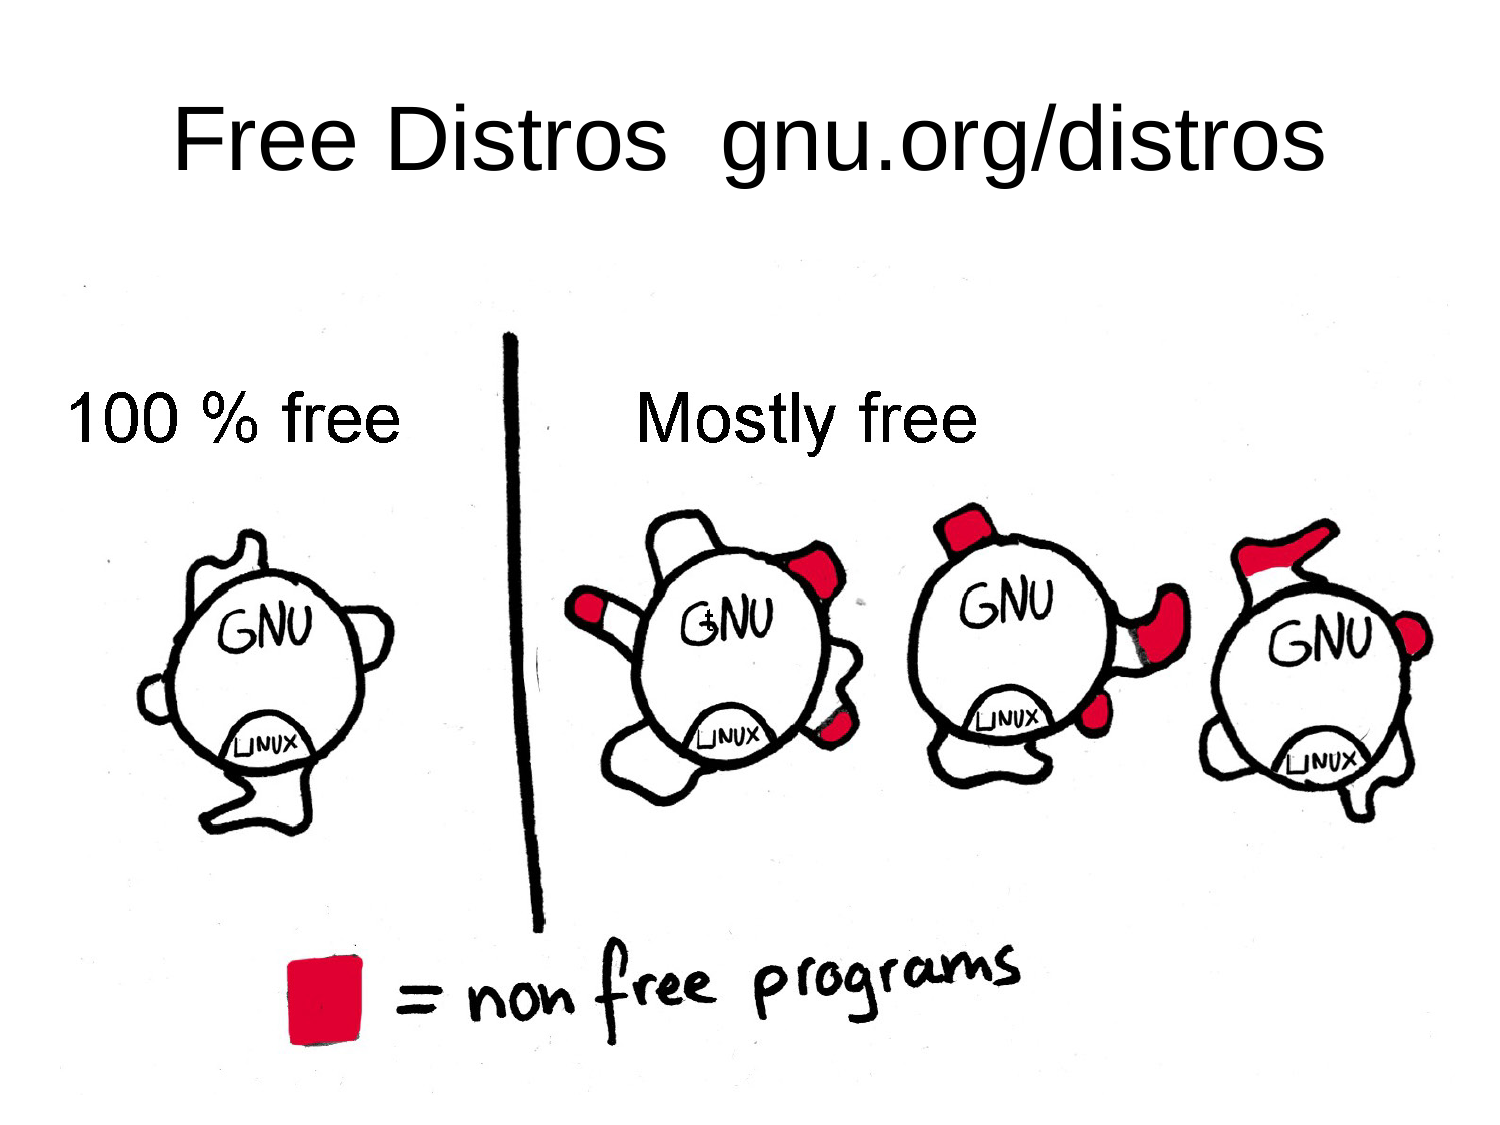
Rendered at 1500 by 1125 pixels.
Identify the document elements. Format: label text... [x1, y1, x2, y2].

picture [60, 259, 1455, 1096]
title Free Distros gnu.org/distros [75, 45, 1426, 233]
